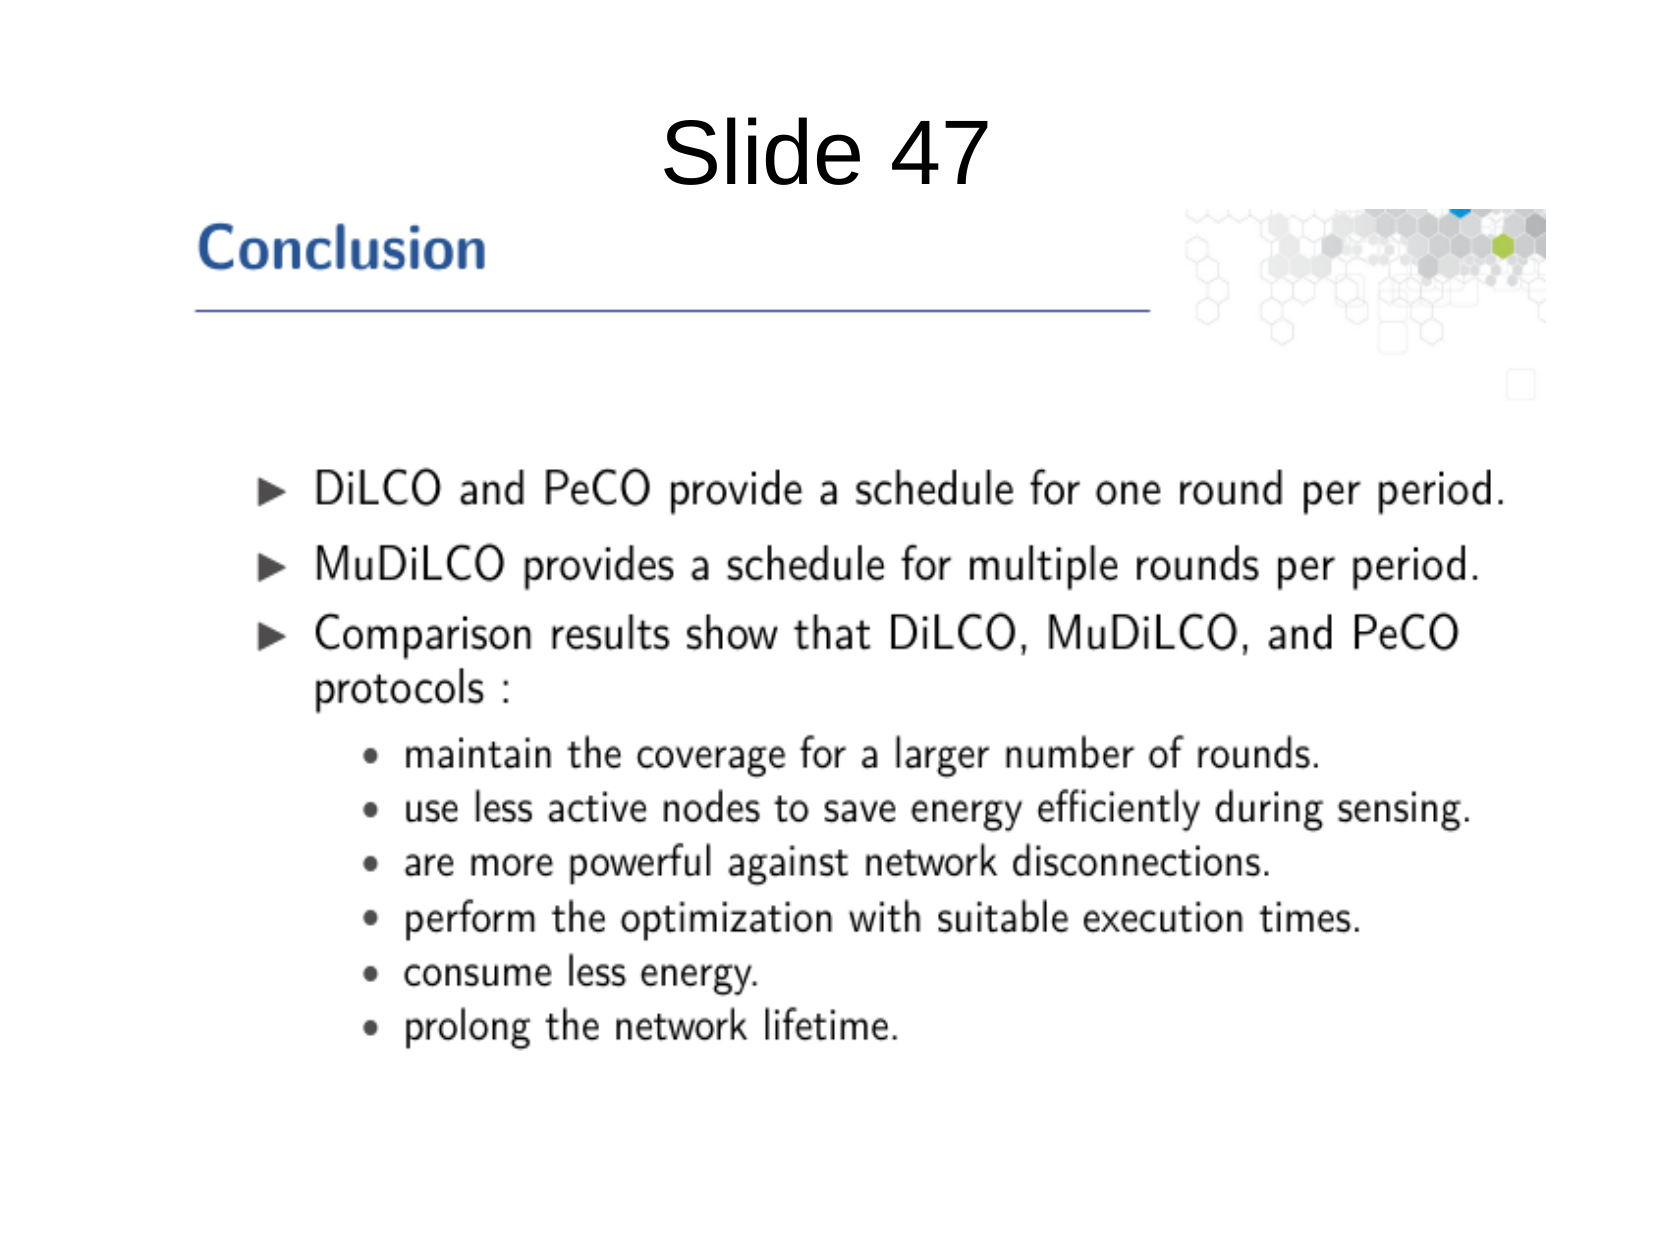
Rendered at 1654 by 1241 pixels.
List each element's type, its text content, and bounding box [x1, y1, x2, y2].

title Slide 47 [82, 49, 1571, 257]
picture [165, 209, 1546, 1187]
